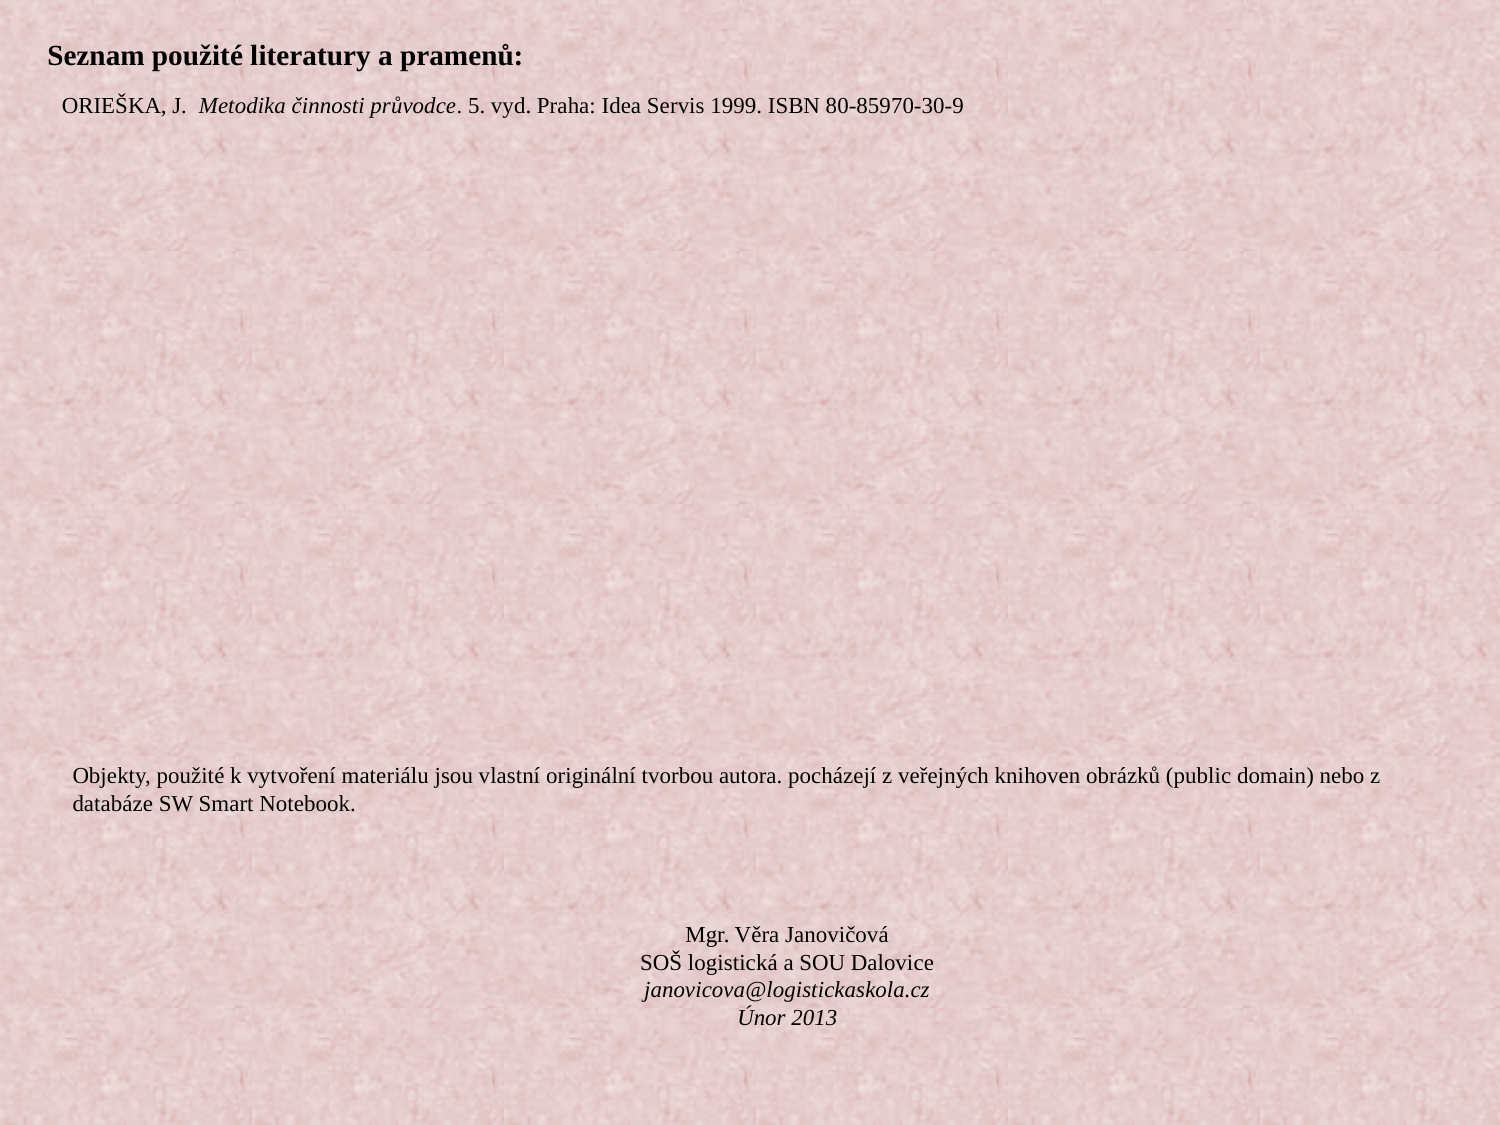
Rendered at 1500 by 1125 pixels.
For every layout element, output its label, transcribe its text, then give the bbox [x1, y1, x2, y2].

text_box Objekty, použité k vytvoření materiálu jsou vlastní originální tvorbou autora. pocházejí z veřejných knihoven obrázků (public domain) nebo z databáze SW Smart Notebook. [58, 753, 1442, 823]
text_box Mgr. Věra Janovičová SOŠ logistická a SOU Dalovice janovicova@logistickaskola.cz Únor 2013 [494, 913, 1080, 1041]
text_box Seznam použité literatury a pramenů: [33, 29, 762, 79]
text_box ORIEŠKA, J. Metodika činnosti průvodce. 5. vyd. Praha: Idea Servis 1999. ISBN 80-85970-30-9 [48, 84, 1310, 126]
